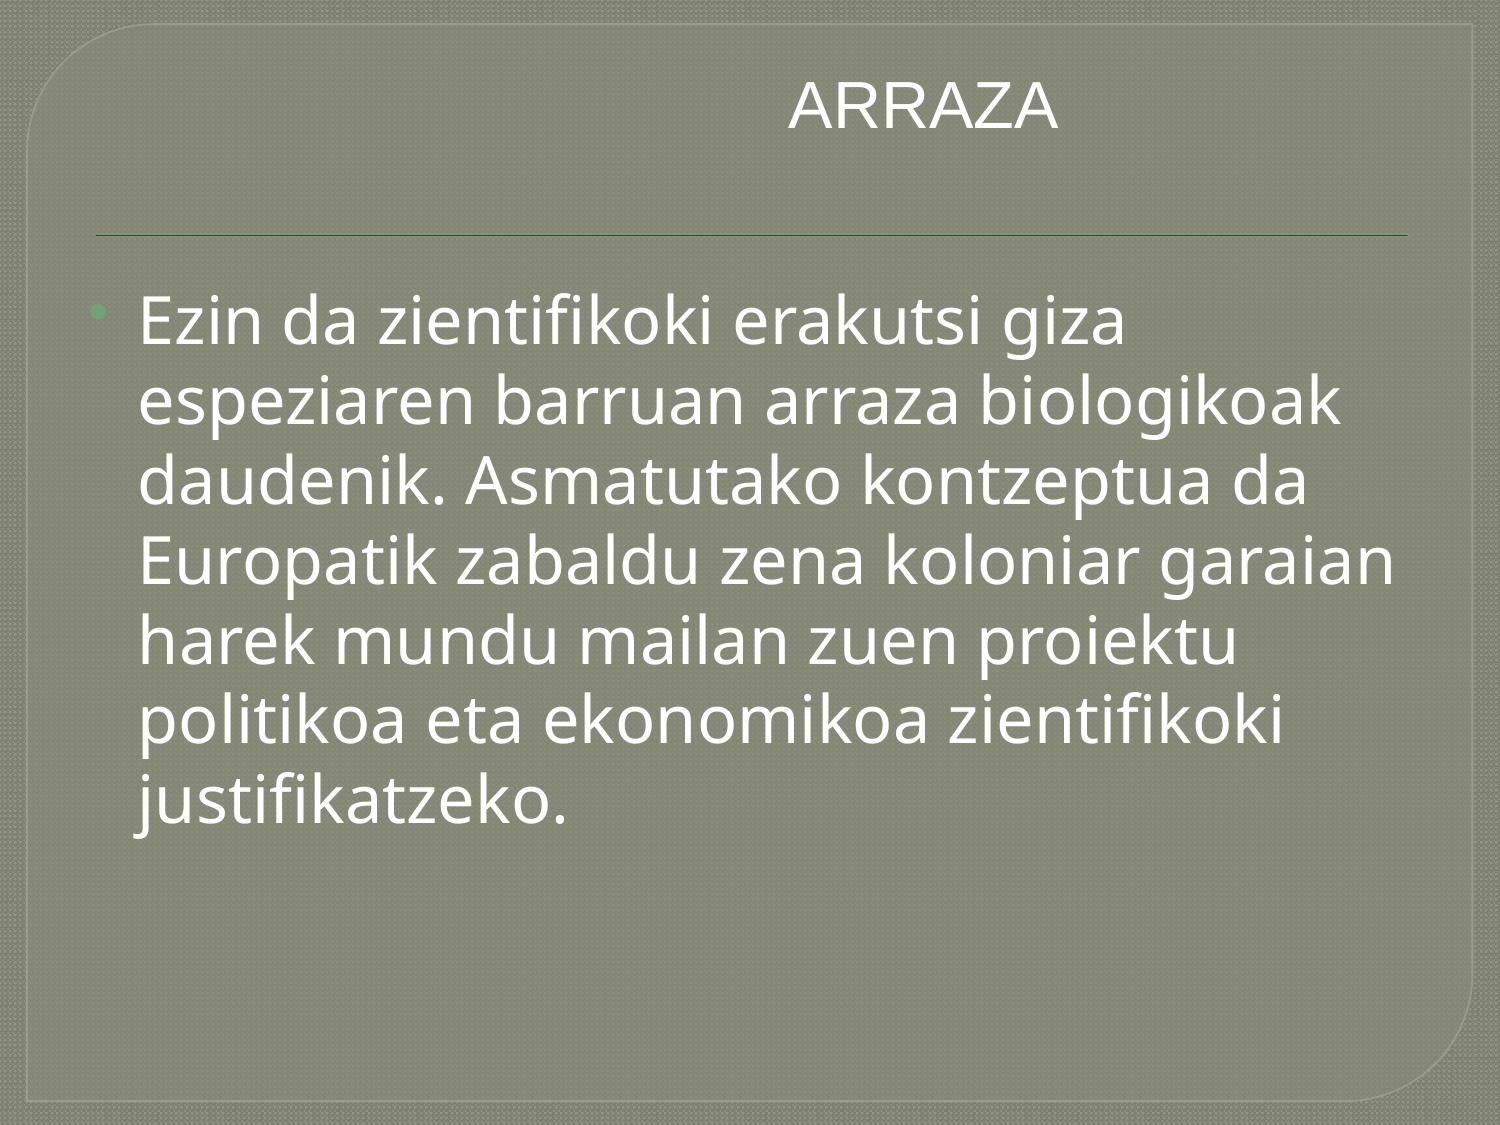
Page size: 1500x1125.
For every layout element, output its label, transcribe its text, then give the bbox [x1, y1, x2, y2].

list Ezin da zientifikoki erakutsi giza espeziaren barruan arraza biologikoak daudenik. Asmatutako kontzeptua da Europatik zabaldu zena koloniar garaian harek mundu mailan zuen proiektu politikoa eta ekonomikoa zientifikoki justifikatzeko. [75, 270, 1425, 1013]
text_box ARRAZA [773, 54, 1447, 150]
picture [0, 0, 1500, 1125]
